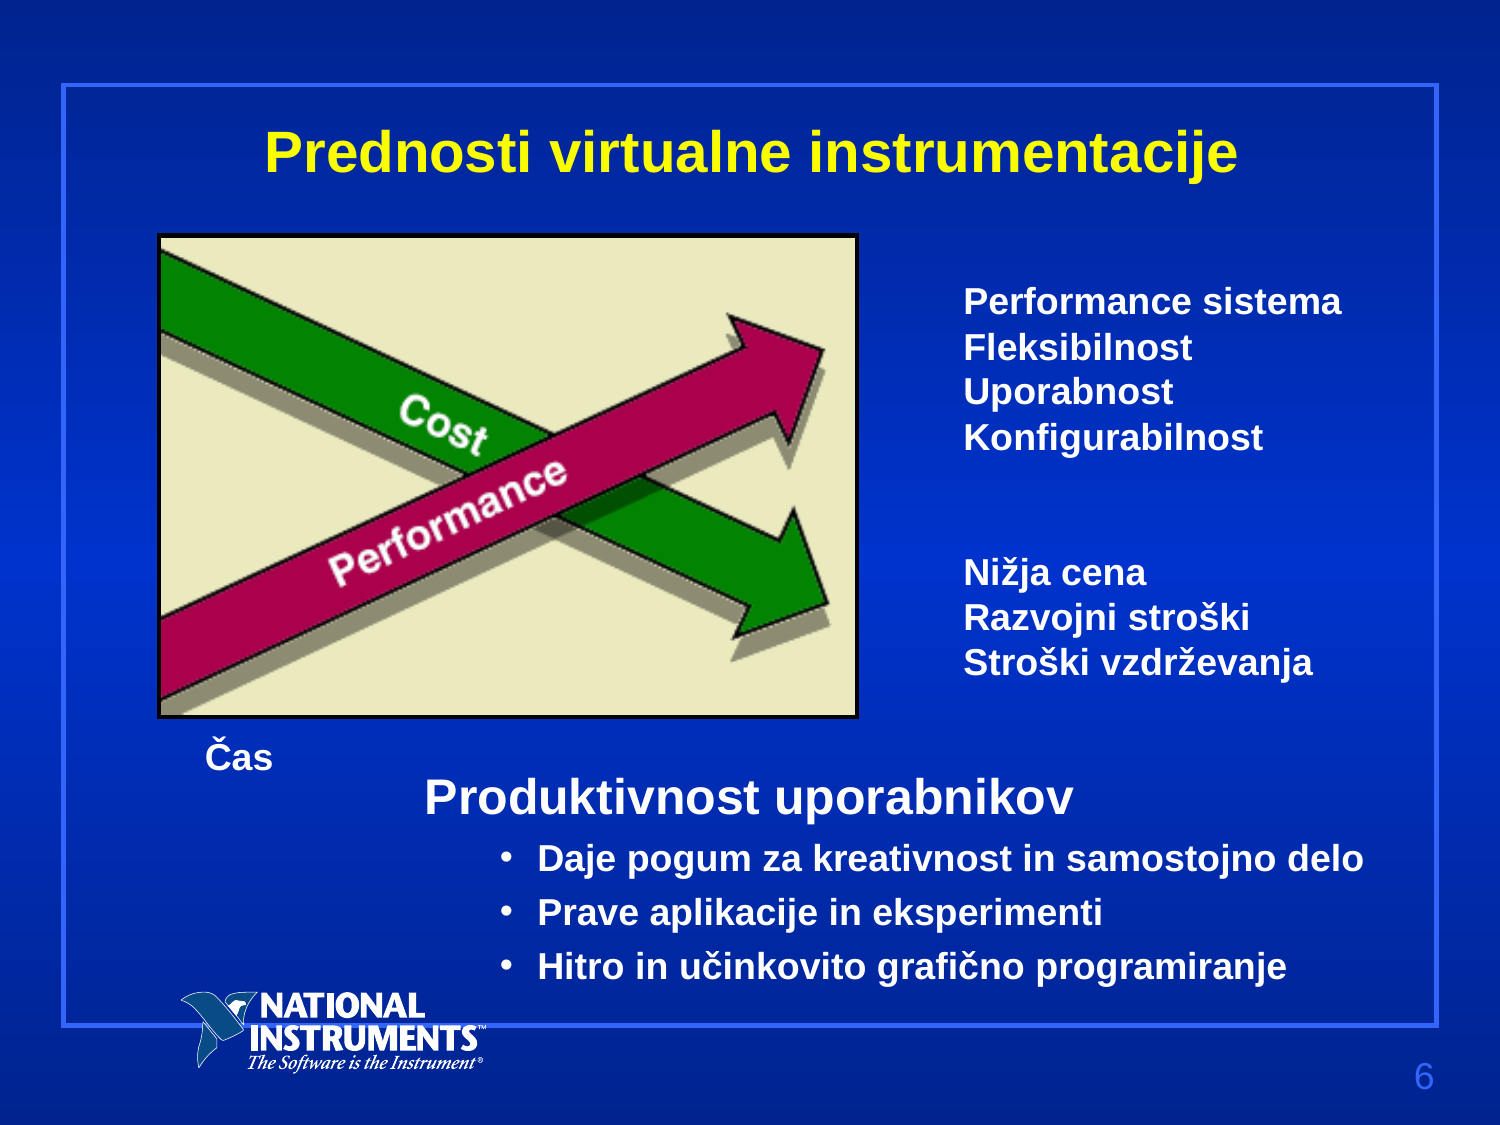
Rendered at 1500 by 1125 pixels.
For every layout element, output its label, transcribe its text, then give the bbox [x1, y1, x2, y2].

title Prednosti virtualne instrumentacije [253, 110, 1252, 189]
text_box Čas [189, 725, 289, 786]
text_box Produktivnost uporabnikov Daje pogum za kreativnost in samostojno delo Prave aplikacije in eksperimenti Hitro in učinkovito grafično programiranje [409, 756, 1413, 995]
text_box Performance sistema Fleksibilnost Uporabnost Konfigurabilnost Nižja cena Razvojni stroški Stroški vzdrževanja [948, 270, 1358, 691]
picture [161, 237, 855, 715]
